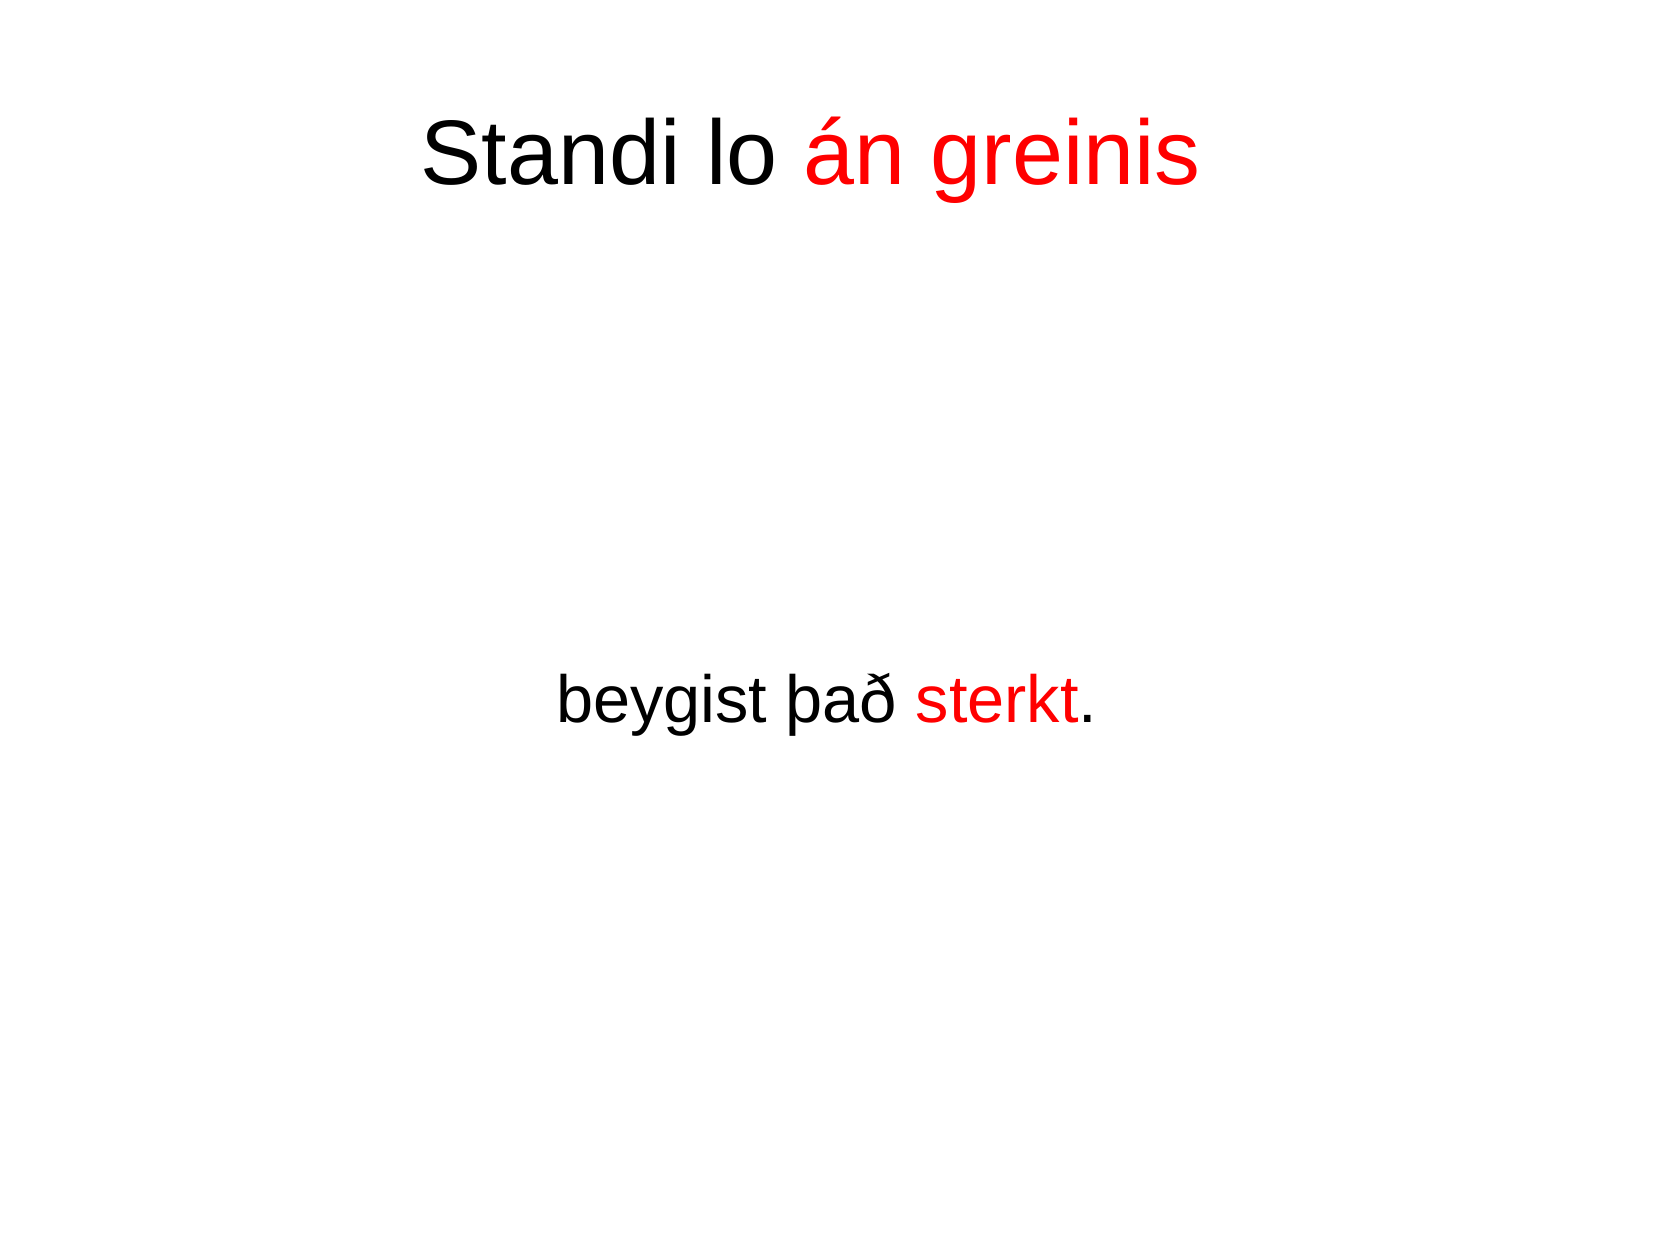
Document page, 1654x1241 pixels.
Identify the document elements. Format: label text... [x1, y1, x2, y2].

title Standi lo án greinis [82, 56, 1571, 250]
subtitle beygist það sterkt. [82, 297, 1571, 1102]
